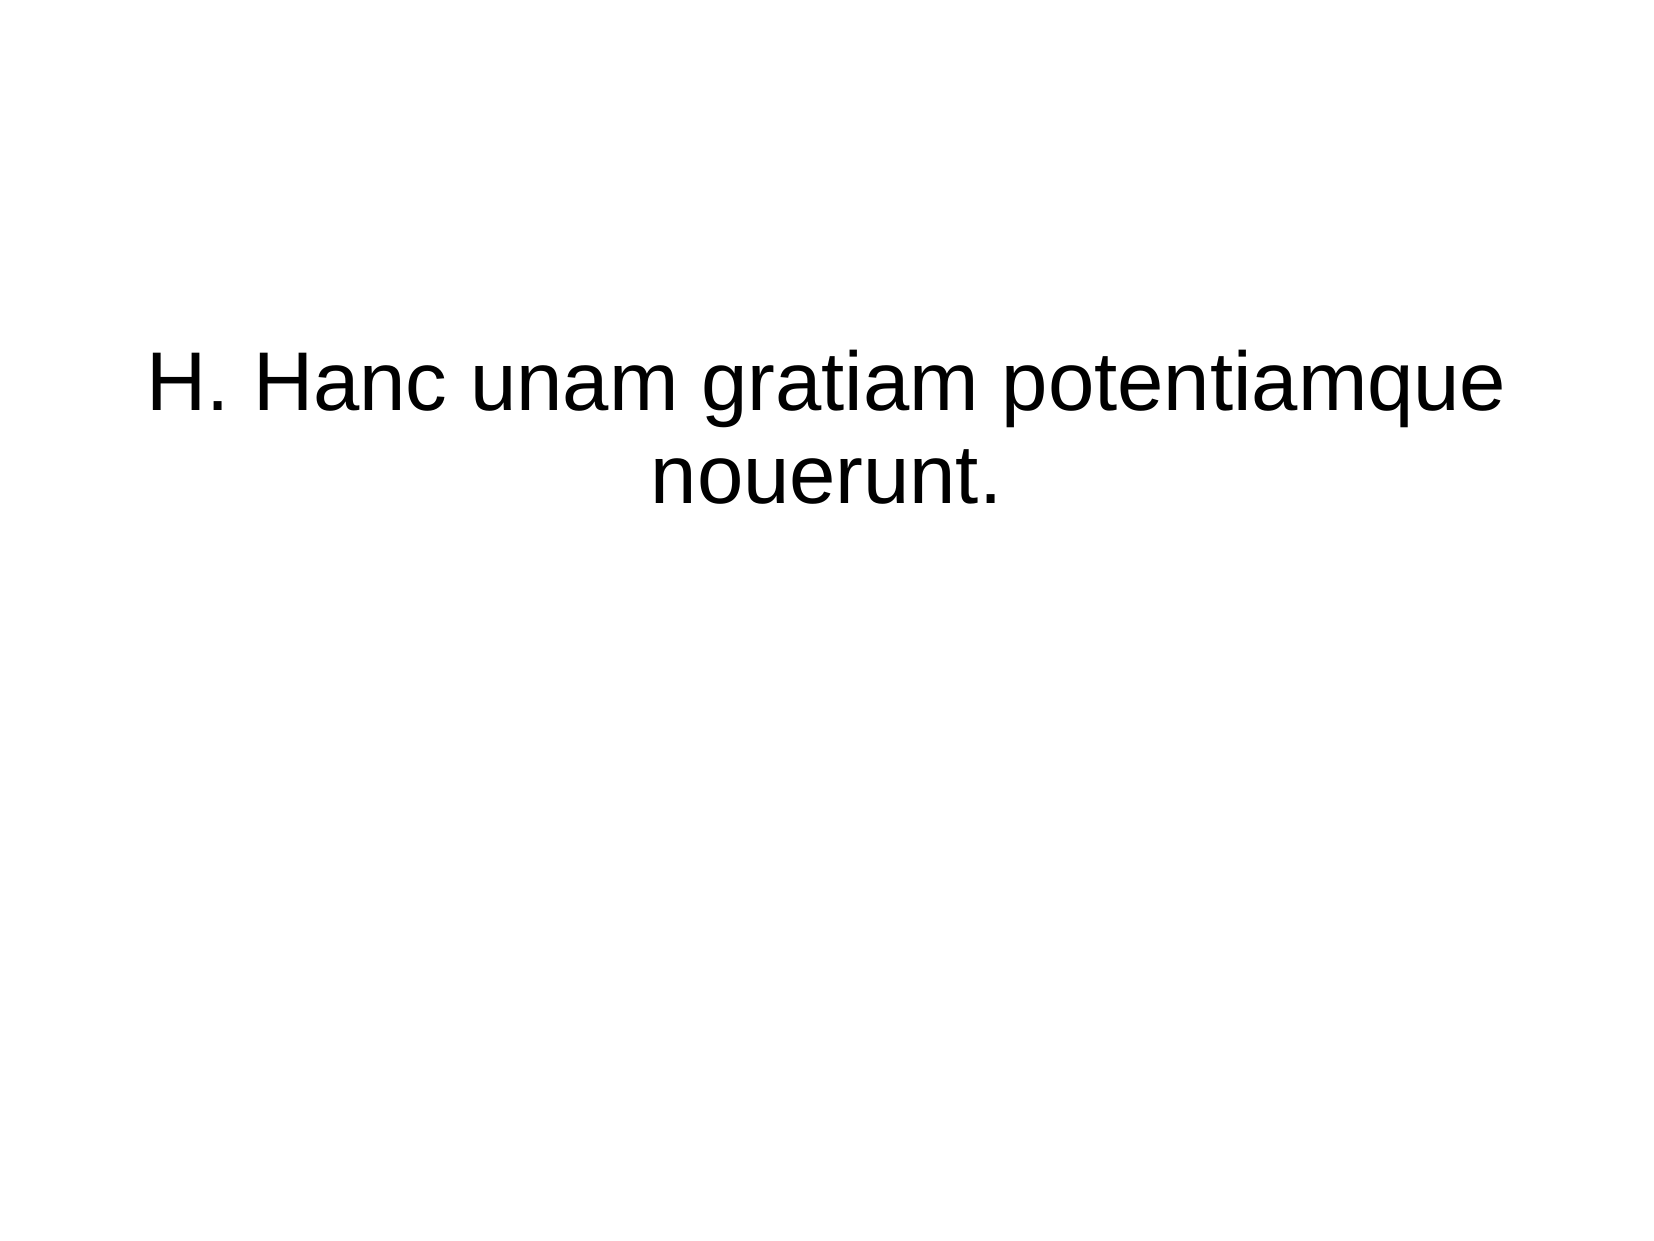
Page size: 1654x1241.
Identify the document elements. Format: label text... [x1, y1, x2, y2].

subtitle H. Hanc unam gratiam potentiamque nouerunt. [82, 82, 1571, 1109]
